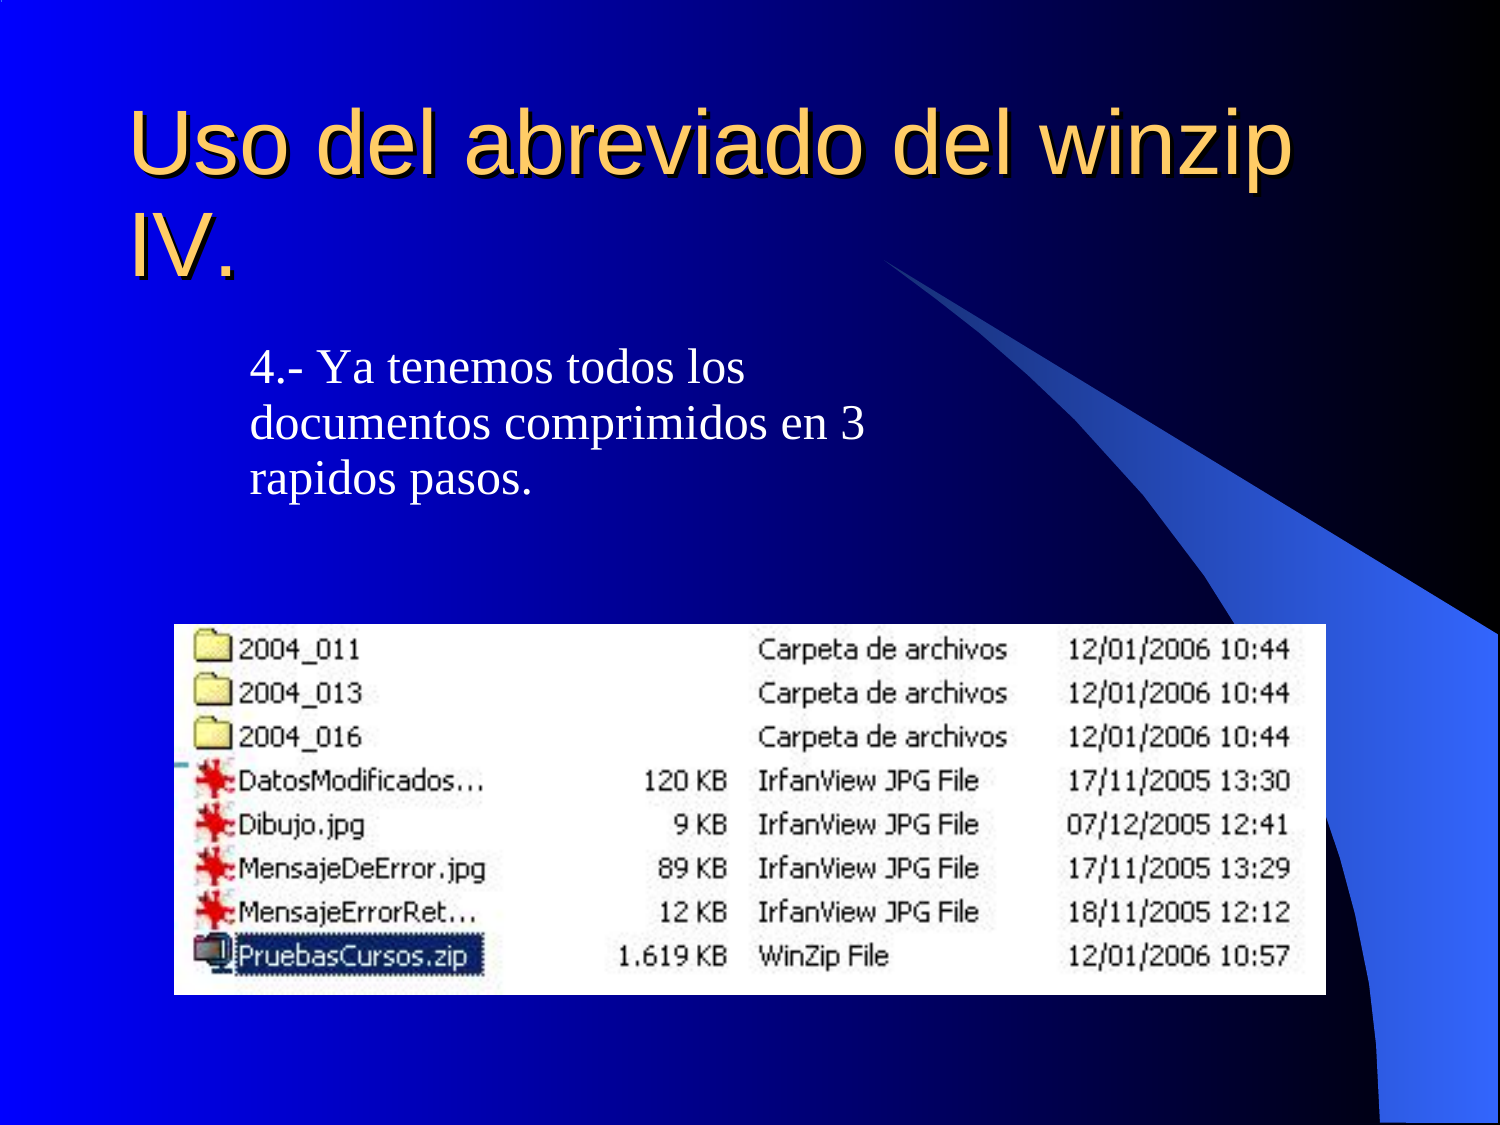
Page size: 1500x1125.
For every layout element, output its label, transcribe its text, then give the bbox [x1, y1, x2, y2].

text_box 4.- Ya tenemos todos los documentos comprimidos en 3 rapidos pasos. [234, 331, 951, 514]
picture [174, 624, 1326, 995]
title Uso del abreviado del winzip IV. [111, 76, 1438, 312]
